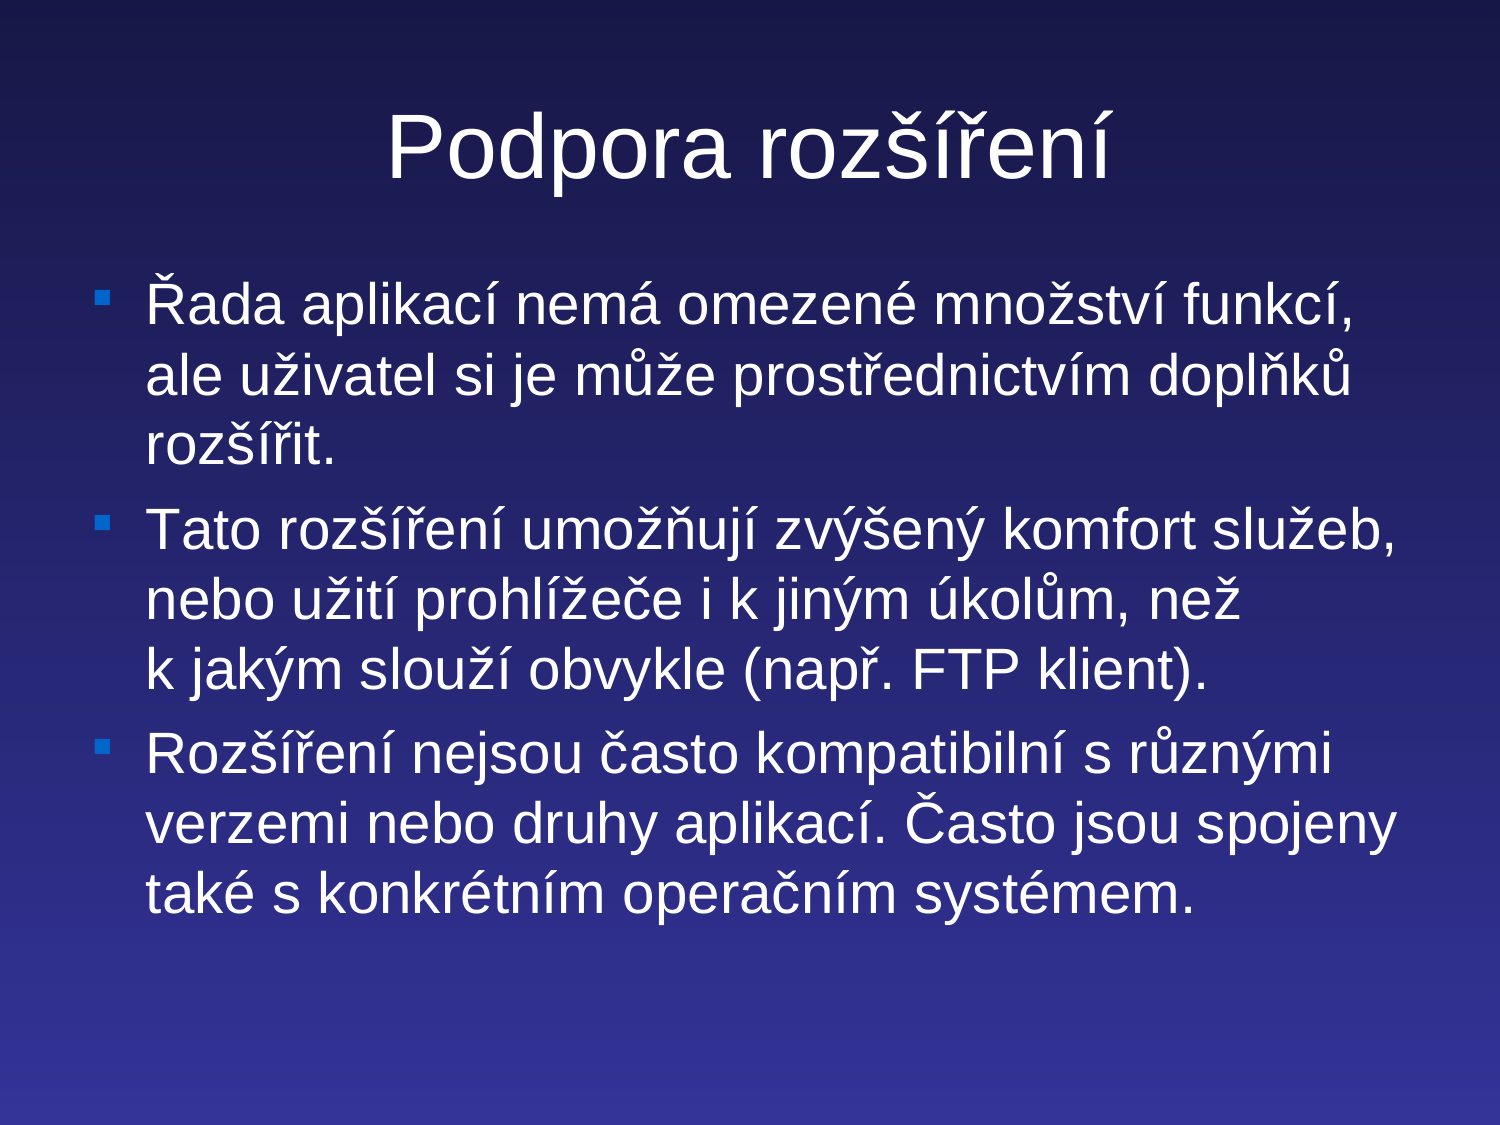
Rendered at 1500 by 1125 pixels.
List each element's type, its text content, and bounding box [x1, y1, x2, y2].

title Podpora rozšíření [75, 45, 1426, 233]
list Řada aplikací nemá omezené množství funkcí, ale uživatel si je může prostřednictvím doplňků rozšířit. Tato rozšíření umožňují zvýšený komfort služeb, nebo užití prohlížeče i k jiným úkolům, než k jakým slouží obvykle (např. FTP klient). Rozšíření nejsou často kompatibilní s různými verzemi nebo druhy aplikací. Často jsou spojeny také s konkrétním operačním systémem. [75, 262, 1426, 995]
